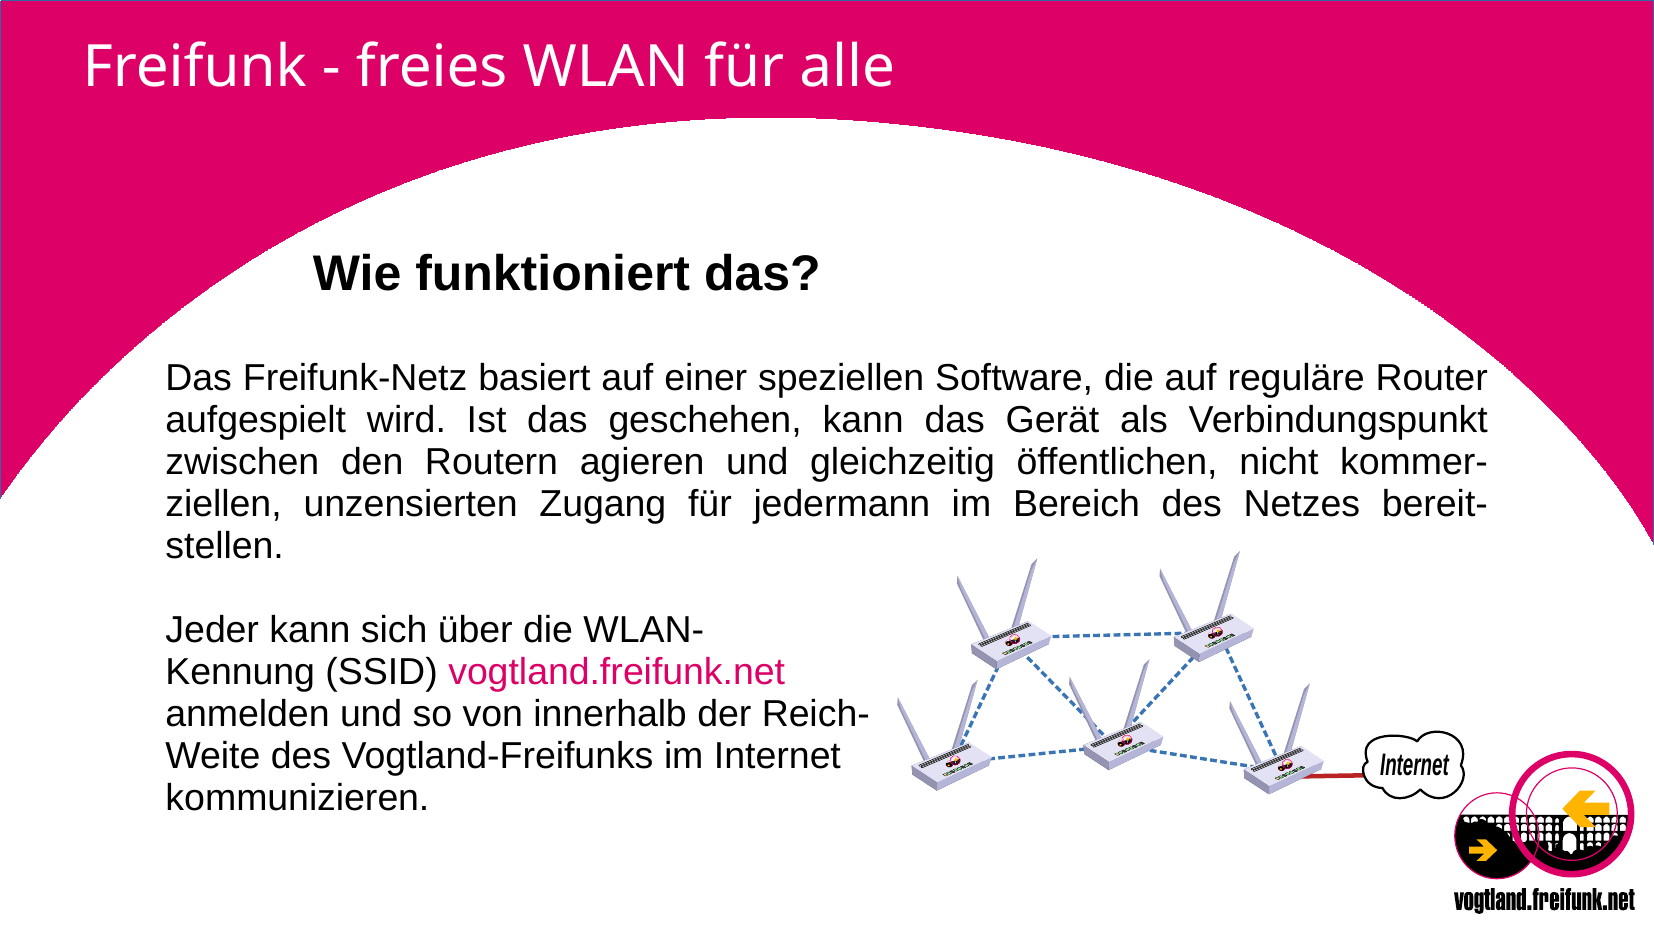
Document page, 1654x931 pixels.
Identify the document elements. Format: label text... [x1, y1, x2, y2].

subtitle Wie funktioniert das? Das Freifunk-Netz basiert auf einer speziellen Software, die auf reguläre Router aufgespielt wird. Ist das geschehen, kann das Gerät als Verbindungspunkt zwischen den Routern agieren und gleichzeitig öffentlichen, nicht kommer-ziellen, unzensierten Zugang für jedermann im Bereich des Netzes bereit-stellen. Jeder kann sich über die WLAN- Kennung (SSID) vogtland.freifunk.net anmelden und so von innerhalb der Reich- Weite des Vogtland-Freifunks im Internet kommunizieren. [165, 183, 1489, 880]
text_box [0, 0, 1654, 931]
title Freifunk - freies WLAN für alle [82, 17, 1571, 111]
picture [1452, 749, 1636, 916]
picture [885, 543, 1477, 804]
